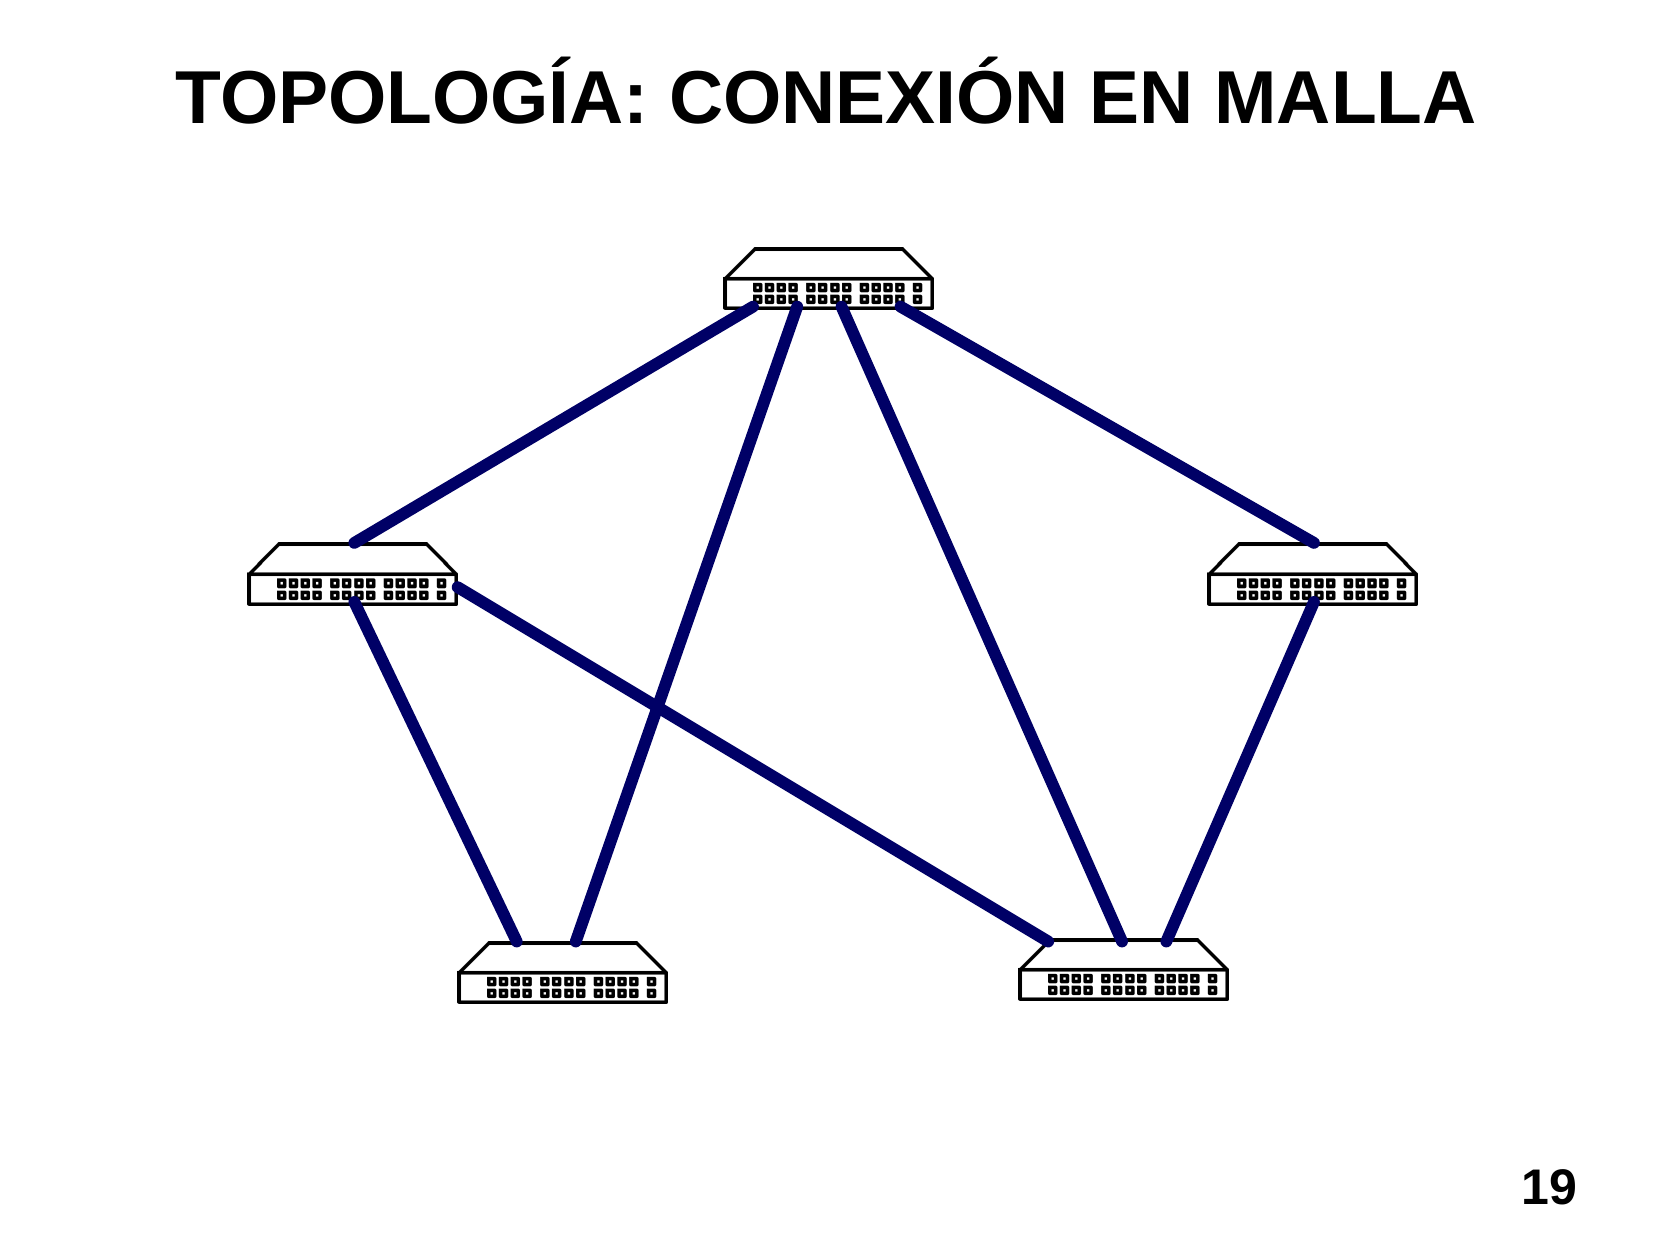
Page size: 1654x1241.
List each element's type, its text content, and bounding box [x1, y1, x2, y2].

title TOPOLOGÍA: CONEXIÓN EN MALLA [82, 23, 1571, 172]
picture [723, 247, 934, 311]
picture [457, 941, 668, 1004]
text_box <número> [1506, 1151, 1654, 1223]
picture [247, 542, 458, 606]
picture [1207, 542, 1418, 606]
picture [1018, 938, 1229, 1001]
